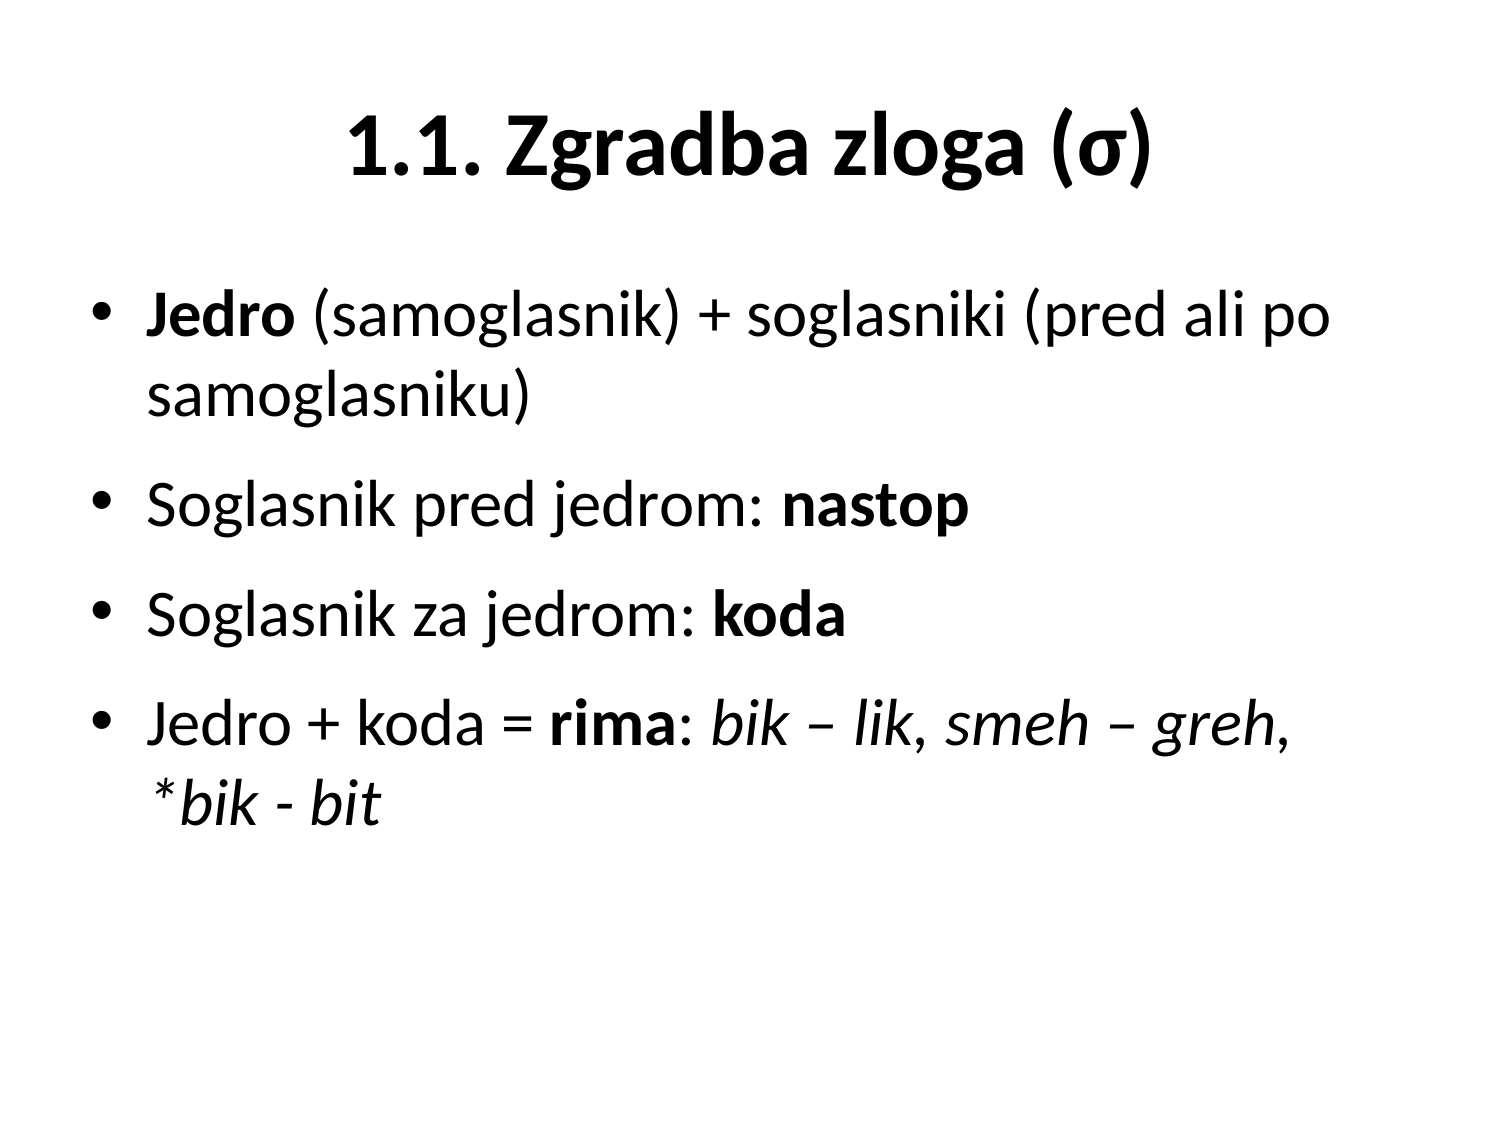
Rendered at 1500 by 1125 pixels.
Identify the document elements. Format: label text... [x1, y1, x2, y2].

title 1.1. Zgradba zloga (σ) [75, 45, 1425, 233]
list Jedro (samoglasnik) + soglasniki (pred ali po samoglasniku) Soglasnik pred jedrom: nastop Soglasnik za jedrom: koda Jedro + koda = rima: bik – lik, smeh – greh, *bik - bit [75, 262, 1425, 1005]
